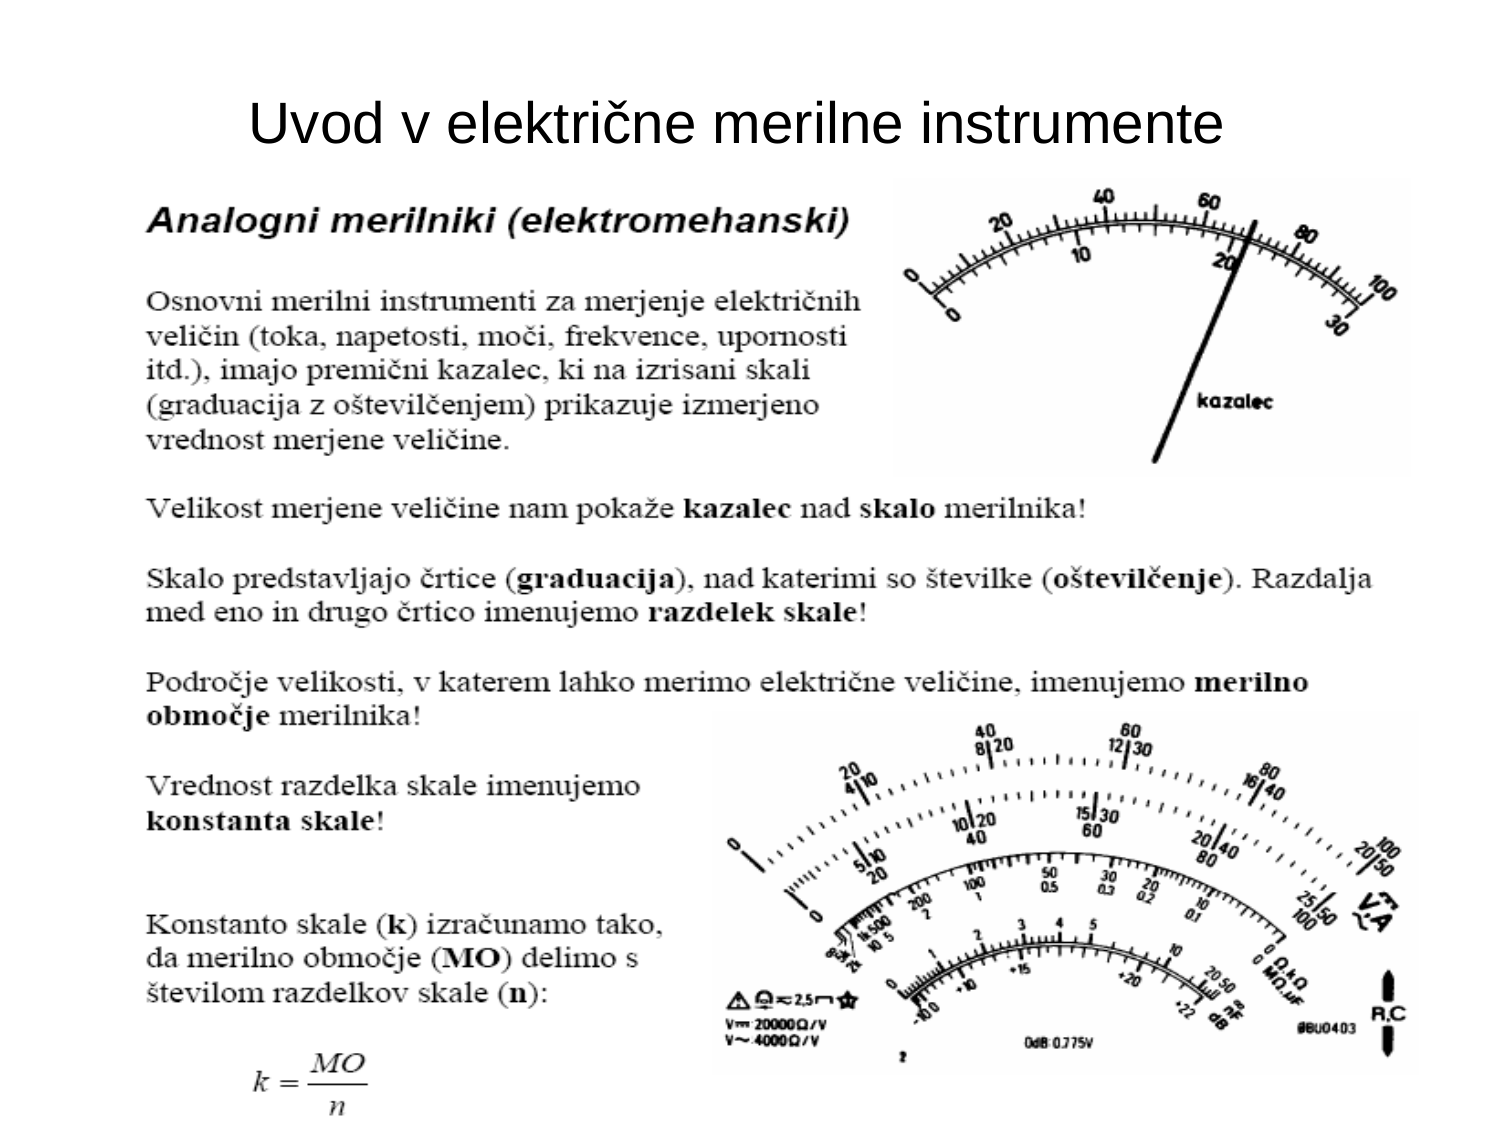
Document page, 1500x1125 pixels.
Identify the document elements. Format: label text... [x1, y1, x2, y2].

picture [112, 178, 1459, 1125]
title Uvod v električne merilne instrumente [100, 0, 1376, 242]
